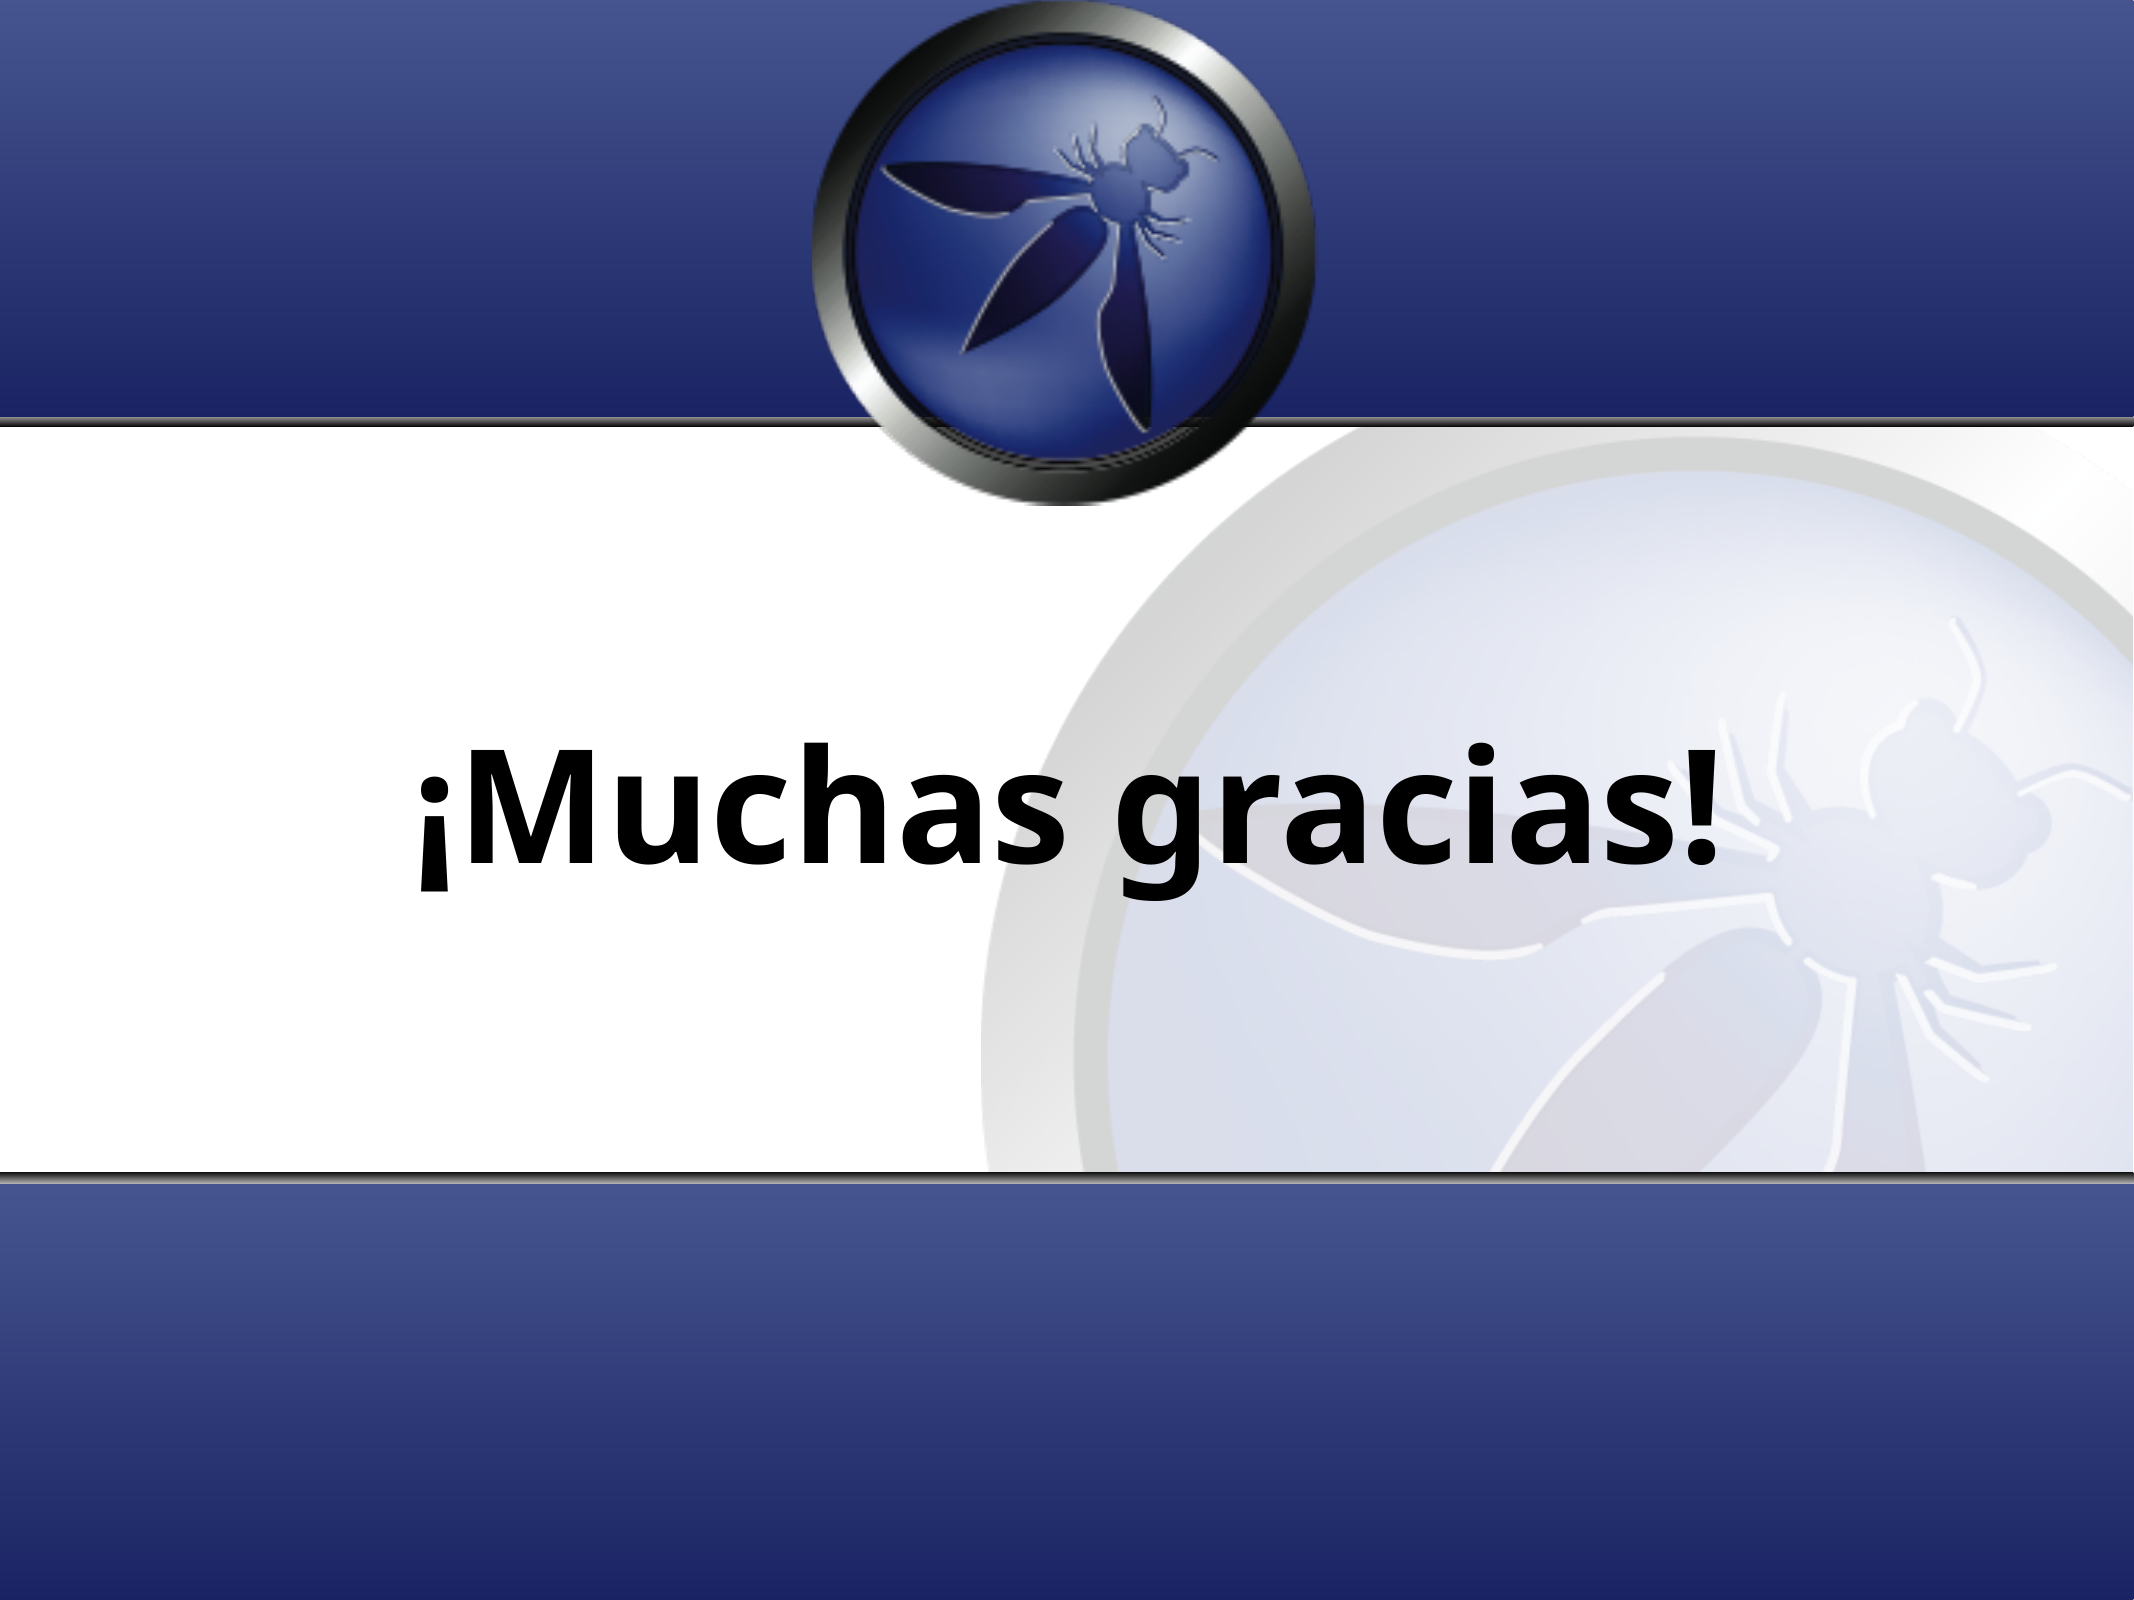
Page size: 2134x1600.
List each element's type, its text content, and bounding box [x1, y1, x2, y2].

title ¡Muchas gracias! [162, 587, 1975, 1013]
picture [812, 0, 2134, 1600]
